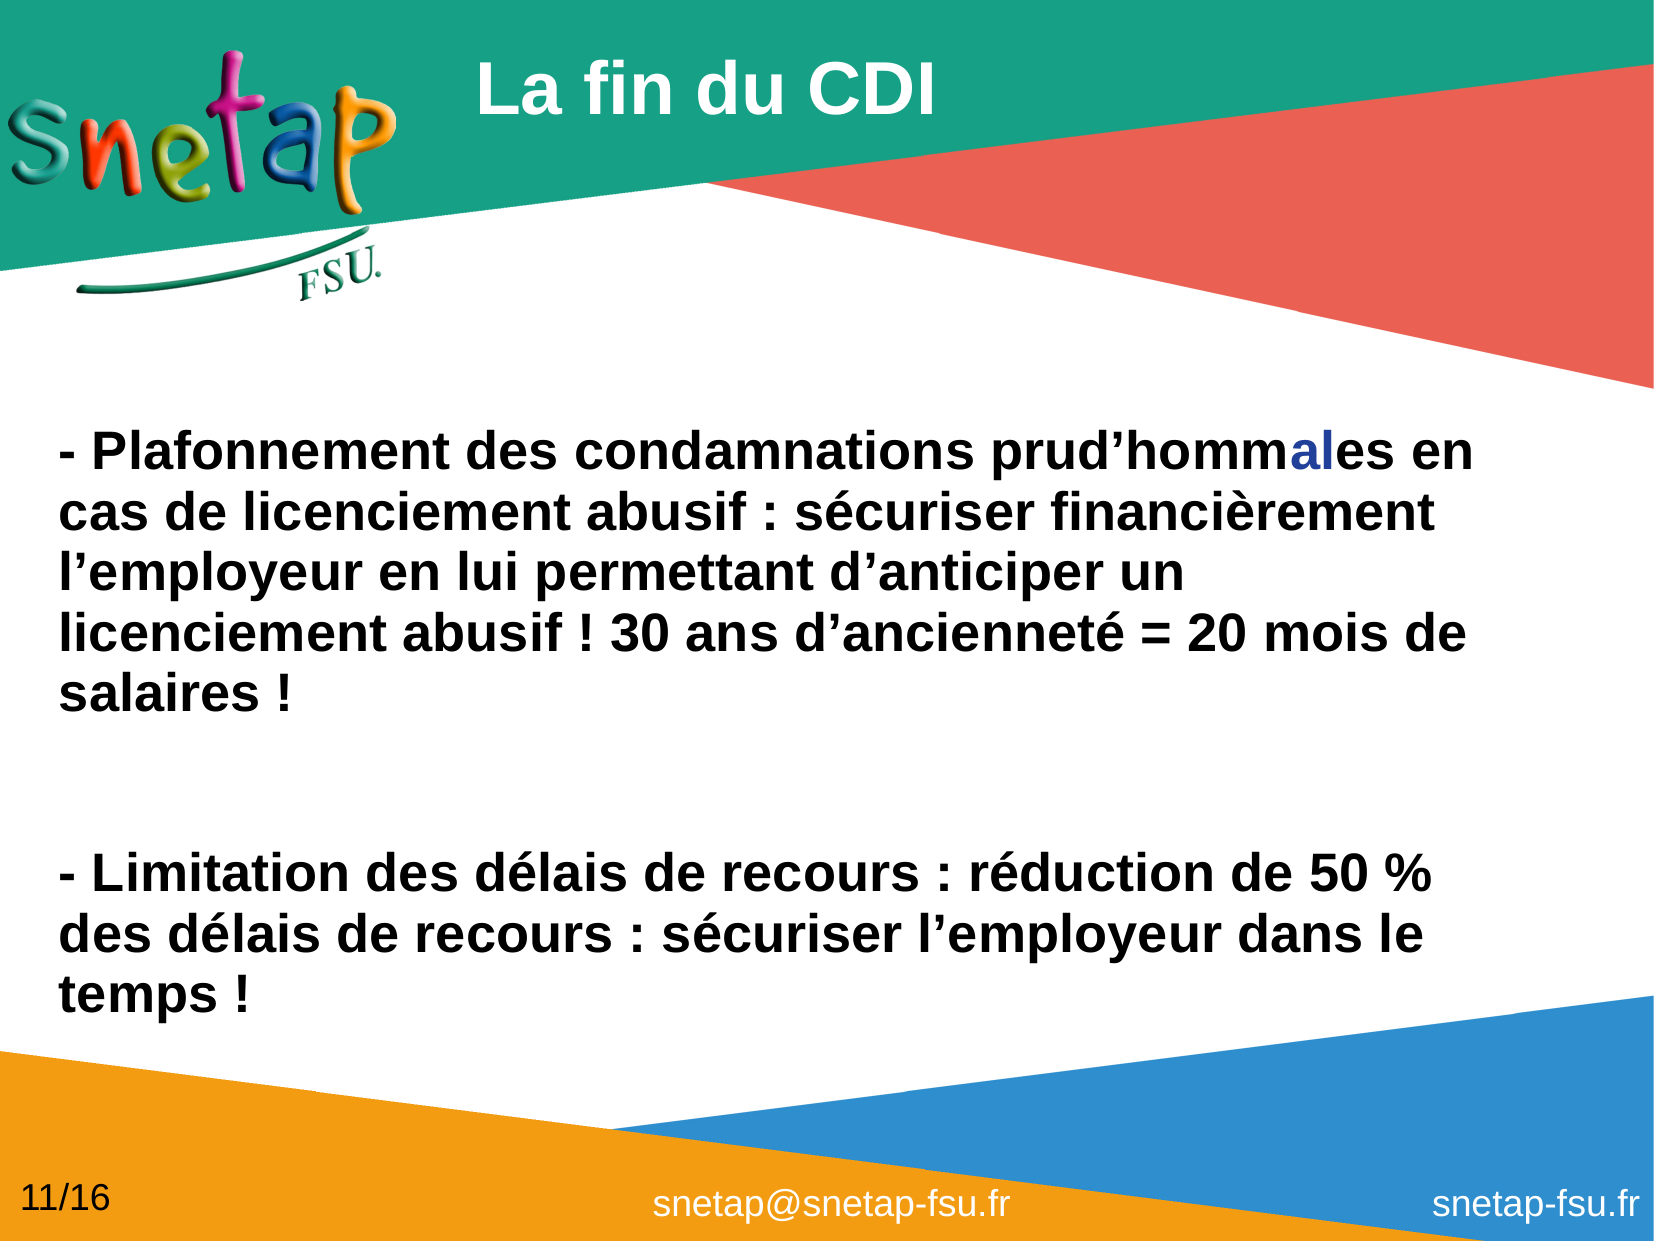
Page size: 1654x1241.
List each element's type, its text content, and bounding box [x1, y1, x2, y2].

picture [847, 1198, 858, 1204]
picture [777, 1198, 788, 1212]
picture [728, 1206, 738, 1214]
picture [789, 1198, 796, 1212]
text_box La fin du CDI [460, 0, 1654, 237]
picture [696, 1198, 707, 1204]
picture [0, 0, 1654, 1241]
picture [878, 1206, 888, 1214]
picture [900, 1198, 910, 1214]
picture [95, 1198, 105, 1208]
list - Plafonnement des condamnations prud’hommales en cas de licenciement abusif : sécuriser financièrement l’employeur en lui permettant d’anticiper un licenciement abusif ! 30 ans d’ancienneté = 20 mois de salaires ! - Limitation des délais de recours : réduction de 50 % des délais de recours : sécuriser l’employeur dans le temps ! [0, 330, 1477, 1198]
picture [962, 1198, 971, 1214]
picture [749, 1198, 759, 1214]
picture [1476, 1198, 1487, 1204]
